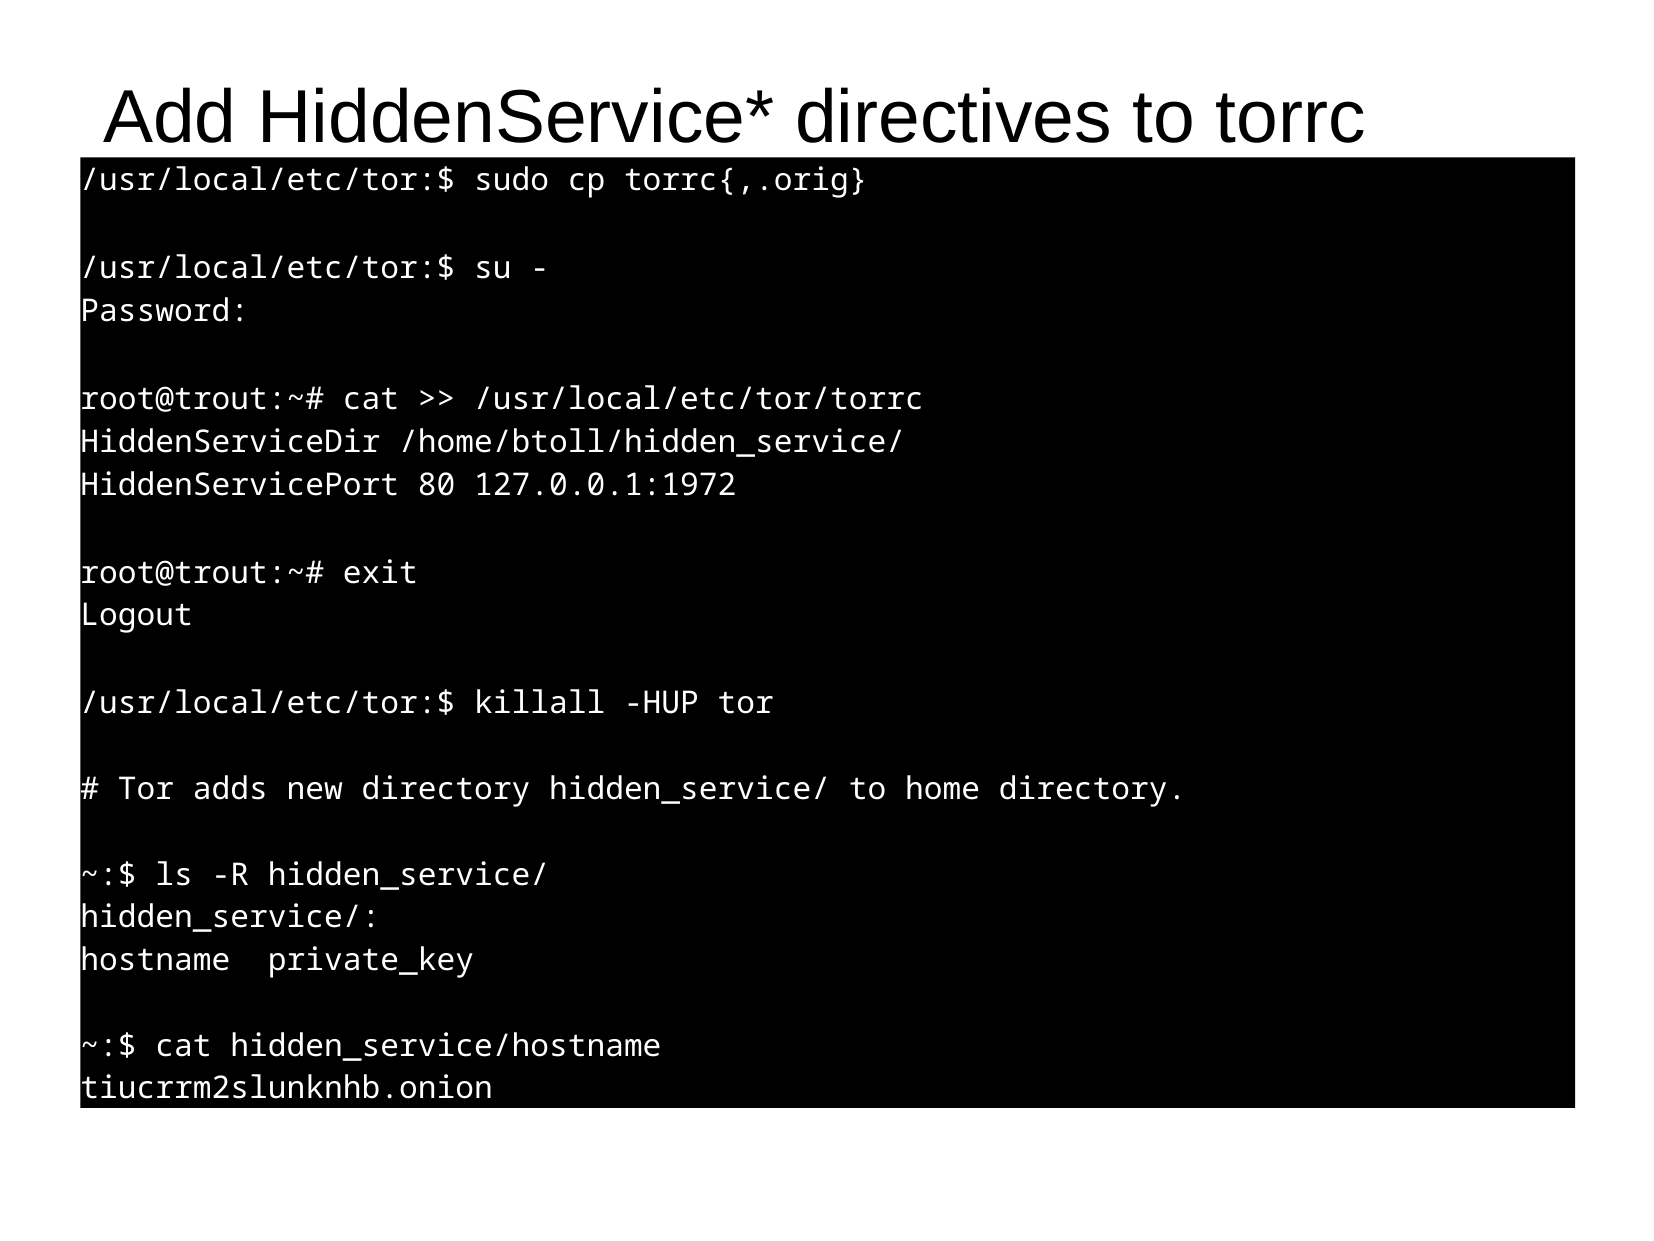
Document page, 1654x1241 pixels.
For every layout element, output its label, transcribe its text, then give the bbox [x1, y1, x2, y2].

title Add HiddenService* directives to torrc [82, 43, 1571, 190]
subtitle /usr/local/etc/tor:$ sudo cp torrc{,.orig} /usr/local/etc/tor:$ su - Password: root@trout:~# cat >> /usr/local/etc/tor/torrc HiddenServiceDir /home/btoll/hidden_service/ HiddenServicePort 80 127.0.0.1:1972 root@trout:~# exit Logout /usr/local/etc/tor:$ killall -HUP tor # Tor adds new directory hidden_service/ to home directory. ~:$ ls -R hidden_service/ hidden_service/: hostname private_key ~:$ cat hidden_service/hostname tiucrrm2slunknhb.onion [80, 200, 1576, 1066]
